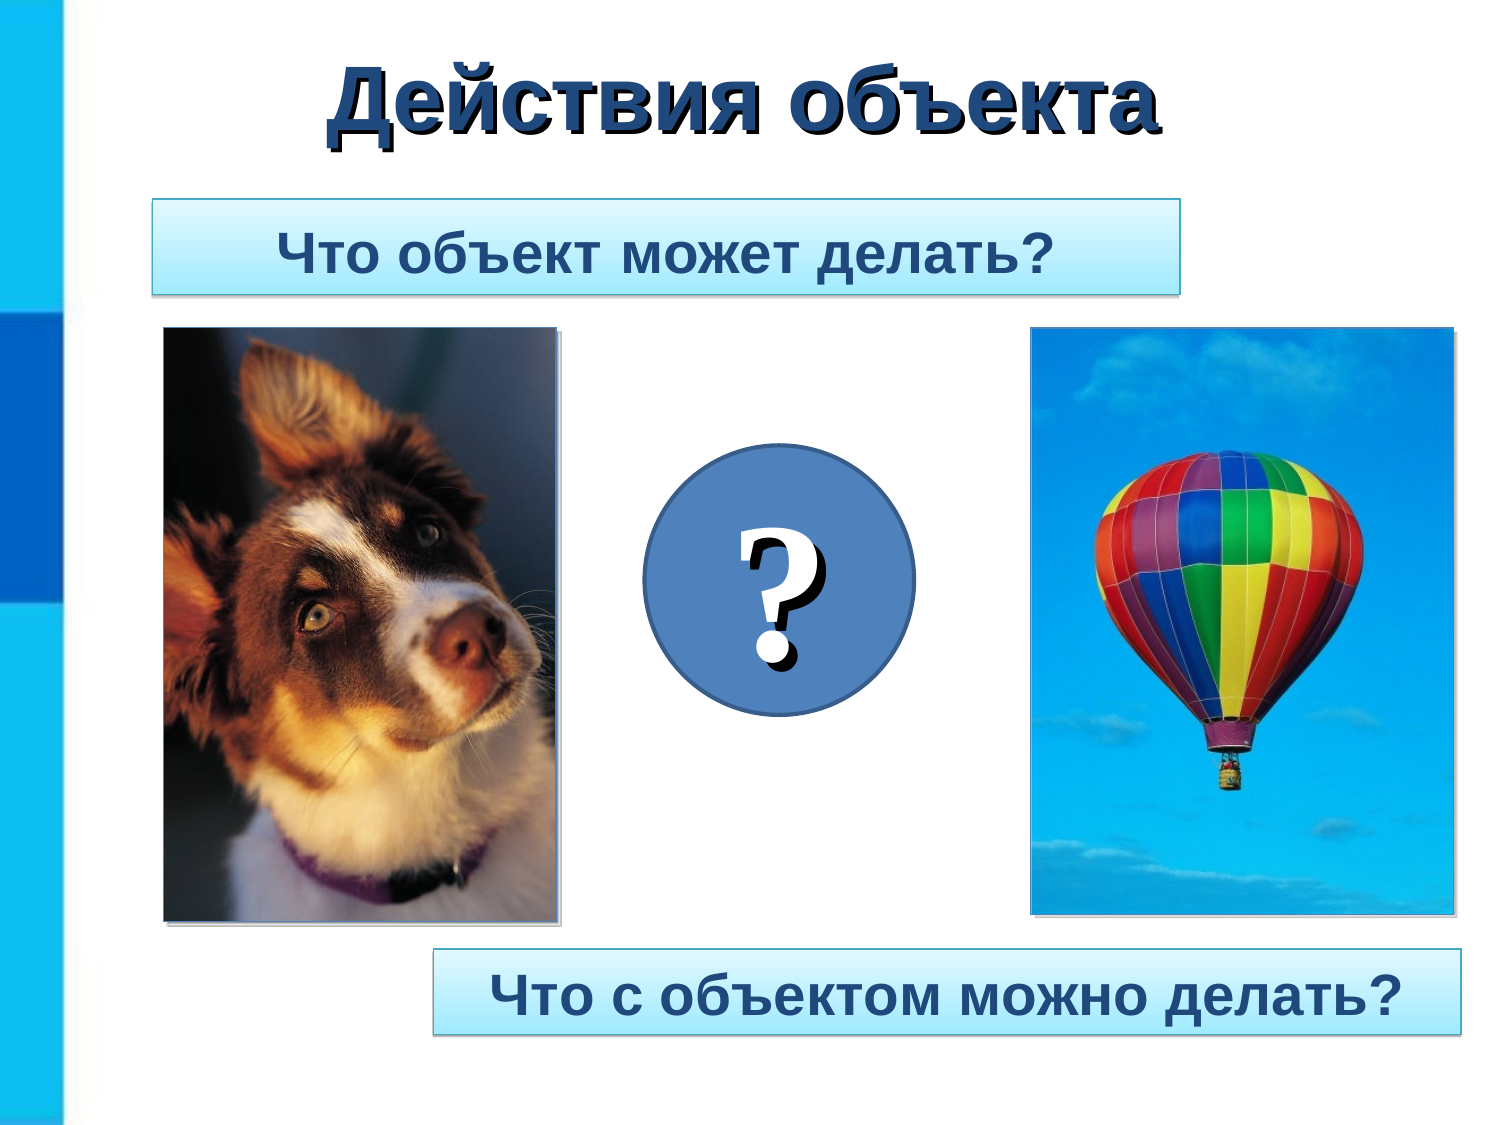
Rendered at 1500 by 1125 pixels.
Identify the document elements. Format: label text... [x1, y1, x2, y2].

text_box Что с объектом можно делать? [433, 949, 1462, 1035]
text_box ? [644, 445, 915, 715]
text_box Что объект может делать? [152, 199, 1180, 295]
title Действия объекта [105, 0, 1381, 188]
picture [0, 0, 1500, 1125]
